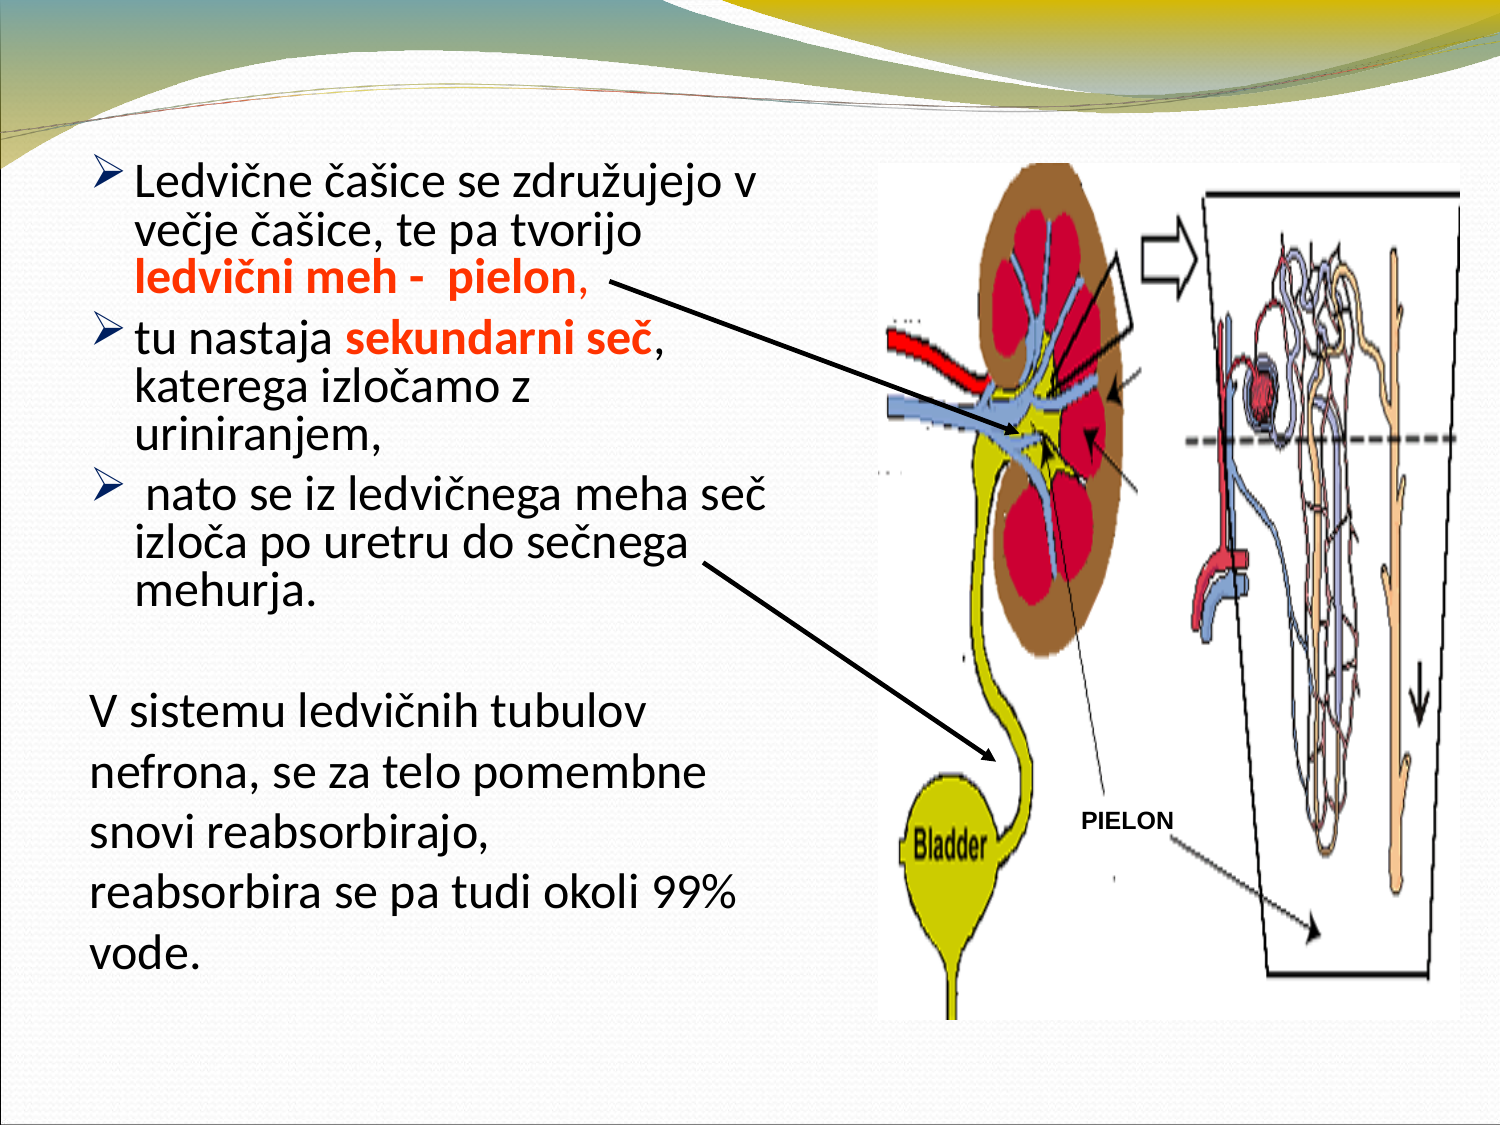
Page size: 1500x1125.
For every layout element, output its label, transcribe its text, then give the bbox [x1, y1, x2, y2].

text_box Ledvične čašice se združujejo v večje čašice, te pa tvorijo ledvični meh - pielon, tu nastaja sekundarni seč, katerega izločamo z uriniranjem, nato se iz ledvičnega meha seč izloča po uretru do sečnega mehurja. V sistemu ledvičnih tubulov nefrona, se za telo pomembne snovi reabsorbirajo, reabsorbira se pa tudi okoli 99% vode. [75, 152, 786, 1059]
picture [0, 0, 1500, 1125]
text_box PIELON [1066, 796, 1219, 843]
